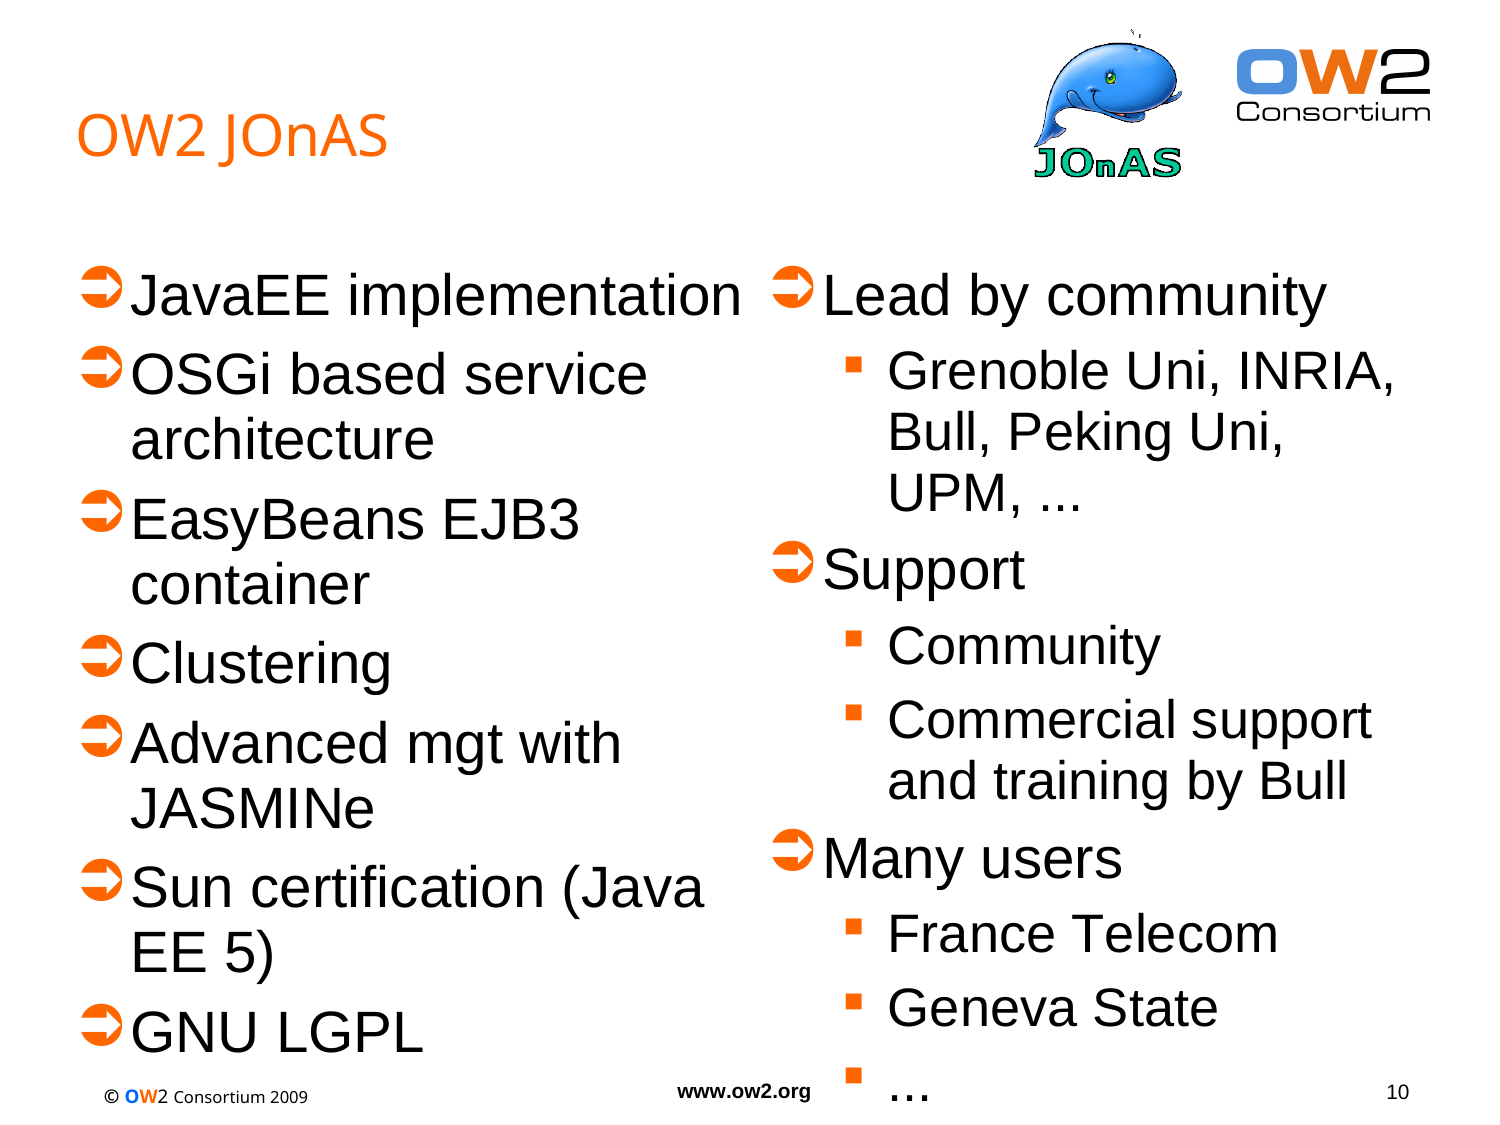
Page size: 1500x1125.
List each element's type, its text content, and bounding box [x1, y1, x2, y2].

list Lead by community Grenoble Uni, INRIA, Bull, Peking Uni, UPM, ... Support Community Commercial support and training by Bull Many users France Telecom Geneva State ... [766, 262, 1425, 1113]
title OW2 JOnAS [75, 52, 1175, 207]
list JavaEE implementation OSGi based service architecture EasyBeans EJB3 container Clustering Advanced mgt with JASMINe Sun certification (Java EE 5) GNU LGPL [74, 262, 766, 1065]
picture [1033, 29, 1182, 178]
